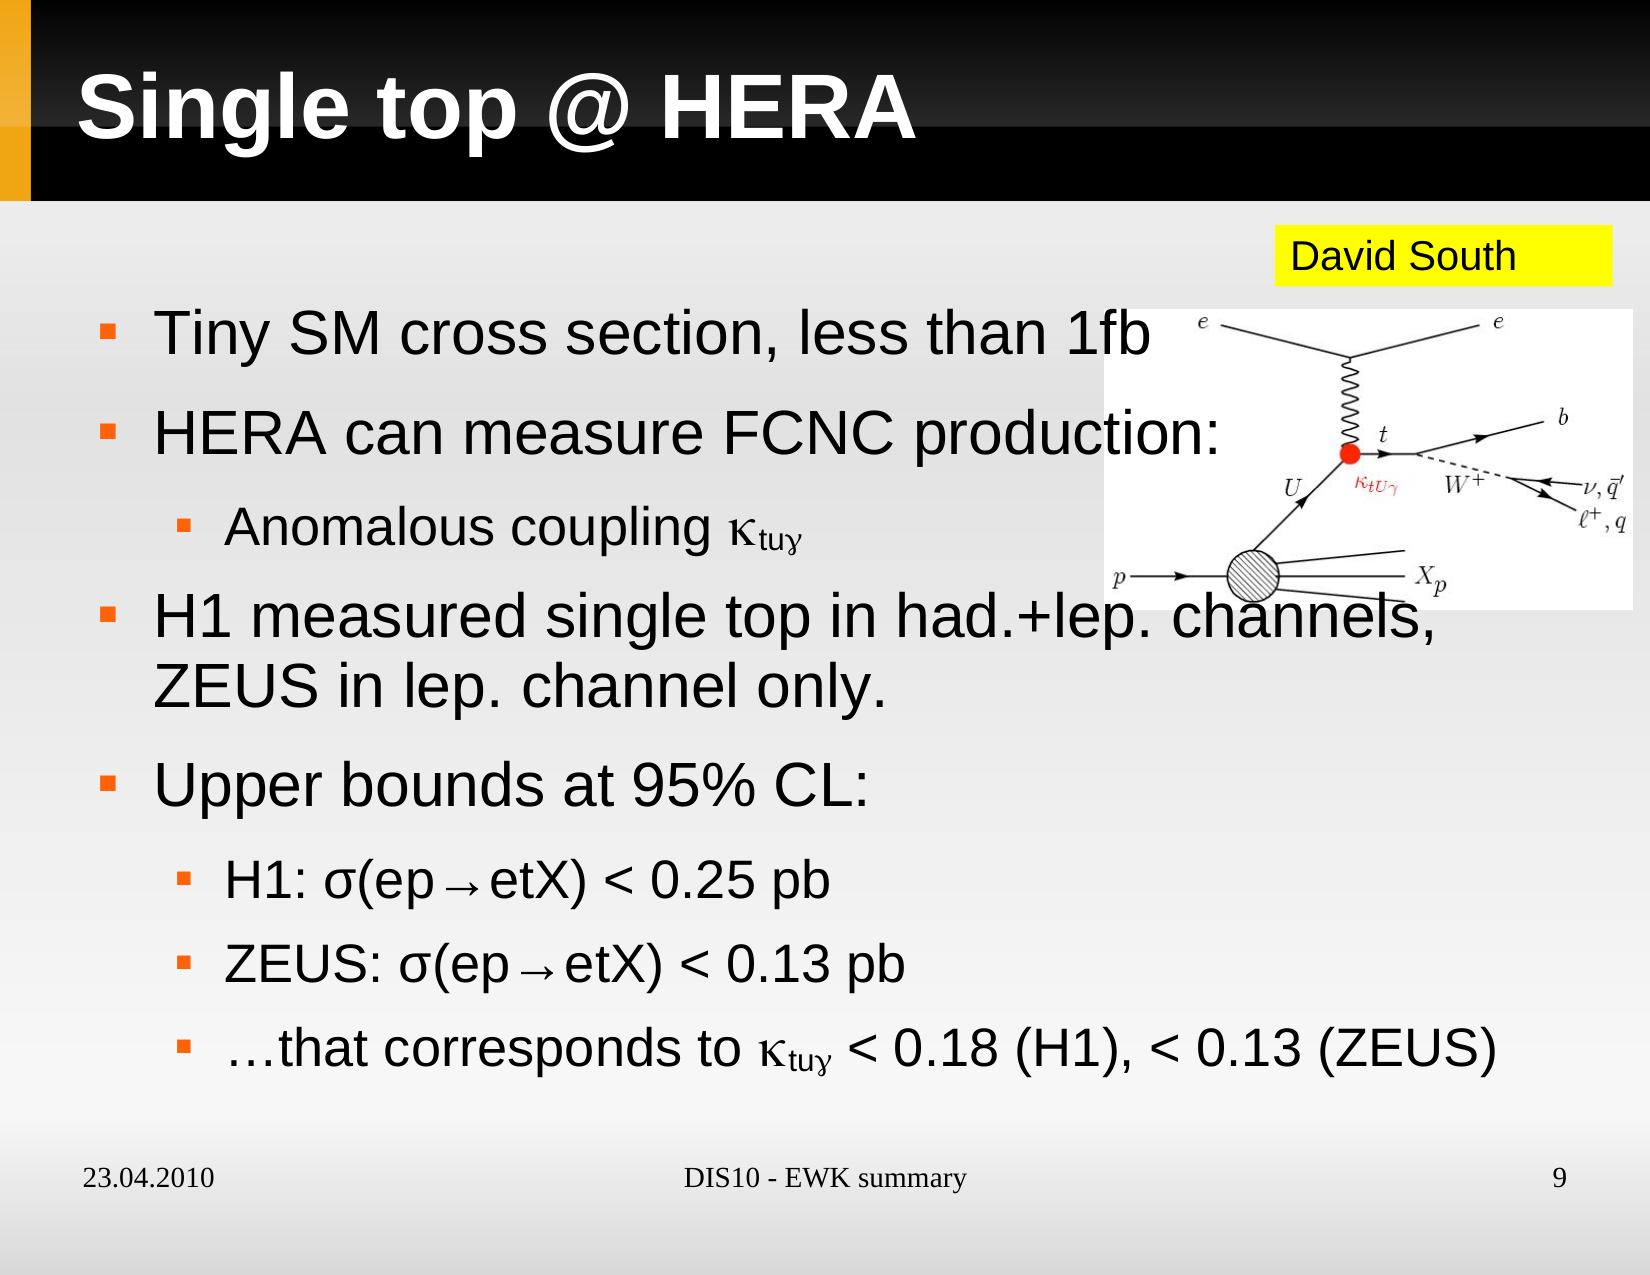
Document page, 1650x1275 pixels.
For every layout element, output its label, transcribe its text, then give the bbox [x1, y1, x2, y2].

text_box David South [1275, 225, 1613, 287]
list Tiny SM cross section, less than 1fb HERA can measure FCNC production: Anomalous coupling ktug H1 measured single top in had.+lep. channels, ZEUS in lep. channel only. Upper bounds at 95% CL: H1: σ(ep→etX) < 0.25 pb ZEUS: σ(ep→etX) < 0.13 pb …that corresponds to ktug < 0.18 (H1), < 0.13 (ZEUS) [82, 298, 1568, 1132]
title Single top @ HERA [76, 7, 1562, 206]
picture [0, 0, 1650, 1275]
